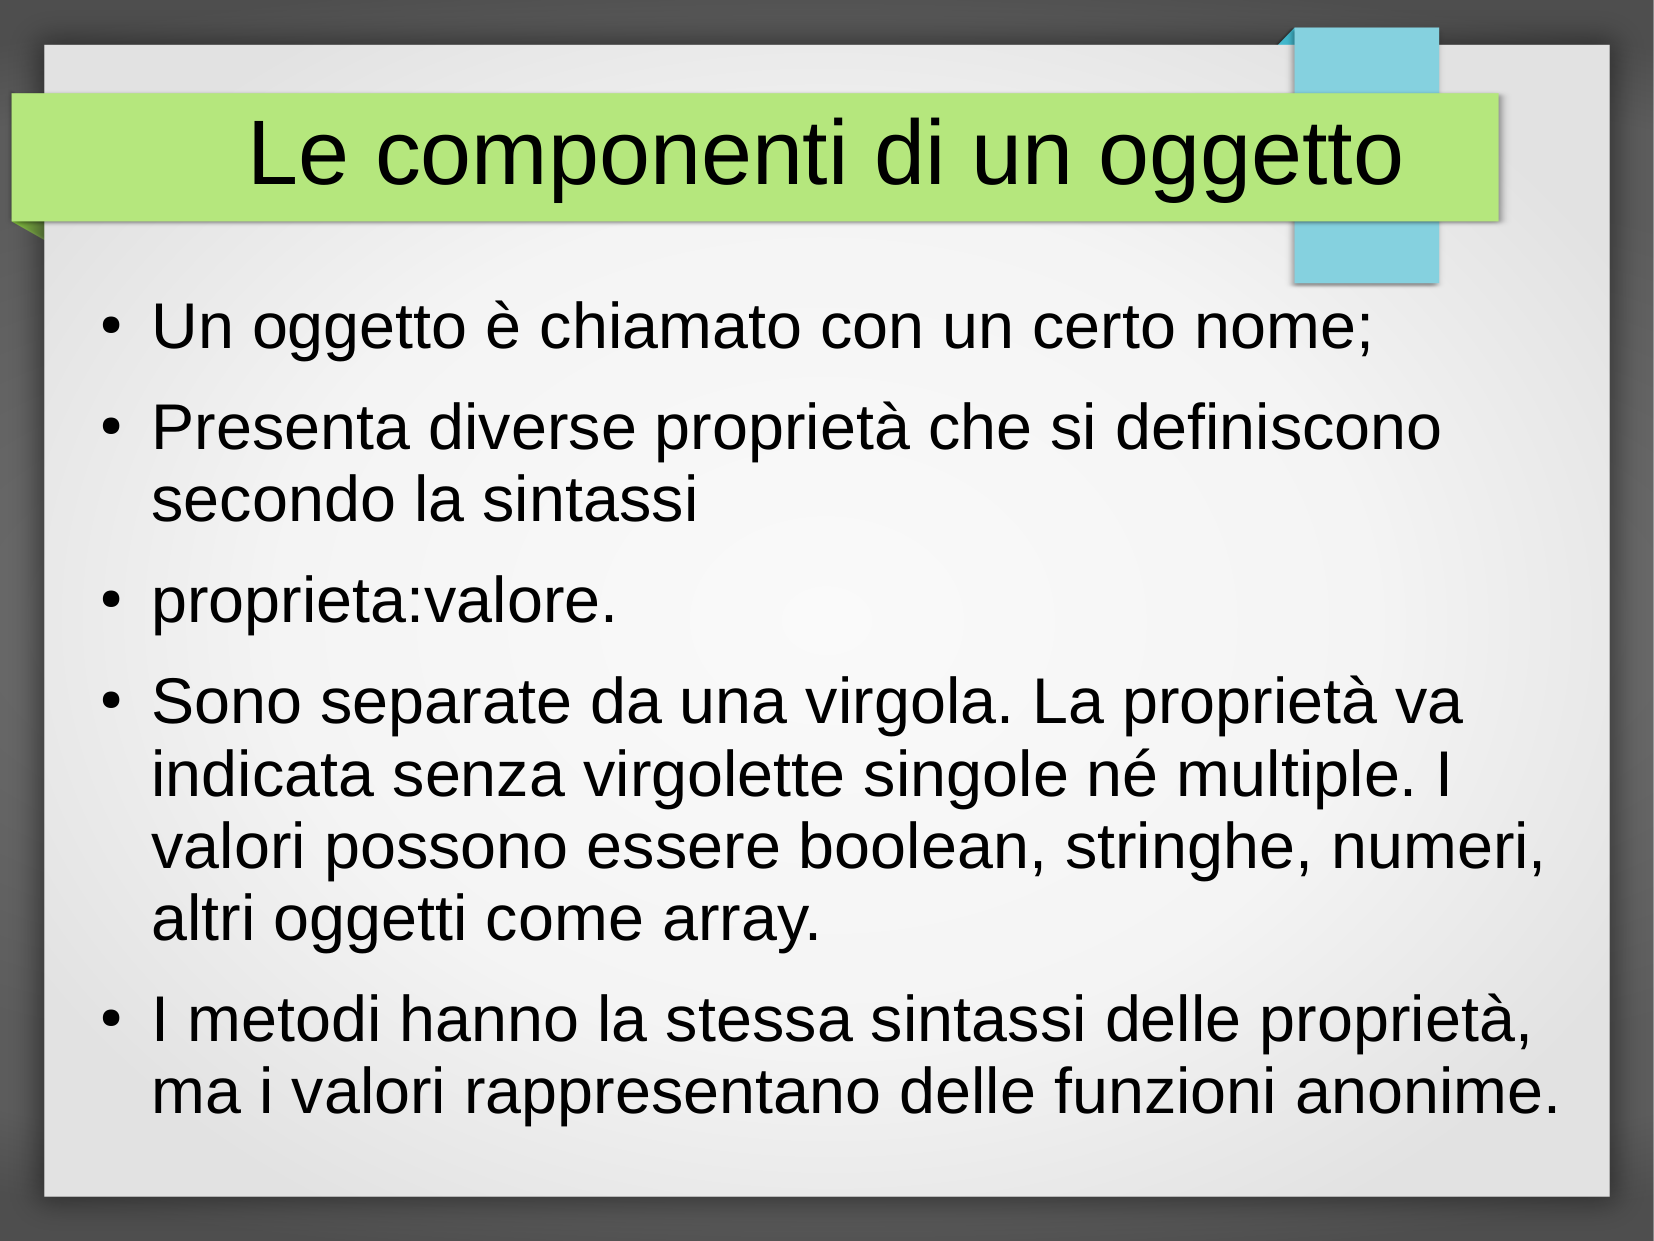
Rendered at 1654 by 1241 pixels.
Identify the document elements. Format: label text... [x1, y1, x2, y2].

picture [0, 0, 1654, 1241]
list Un oggetto è chiamato con un certo nome; Presenta diverse proprietà che si definiscono secondo la sintassi proprieta:valore. Sono separate da una virgola. La proprietà va indicata senza virgolette singole né multiple. I valori possono essere boolean, stringhe, numeri, altri oggetti come array. I metodi hanno la stessa sintassi delle proprietà, ma i valori rappresentano delle funzioni anonime. [82, 290, 1571, 1182]
title Le componenti di un oggetto [82, 49, 1571, 257]
